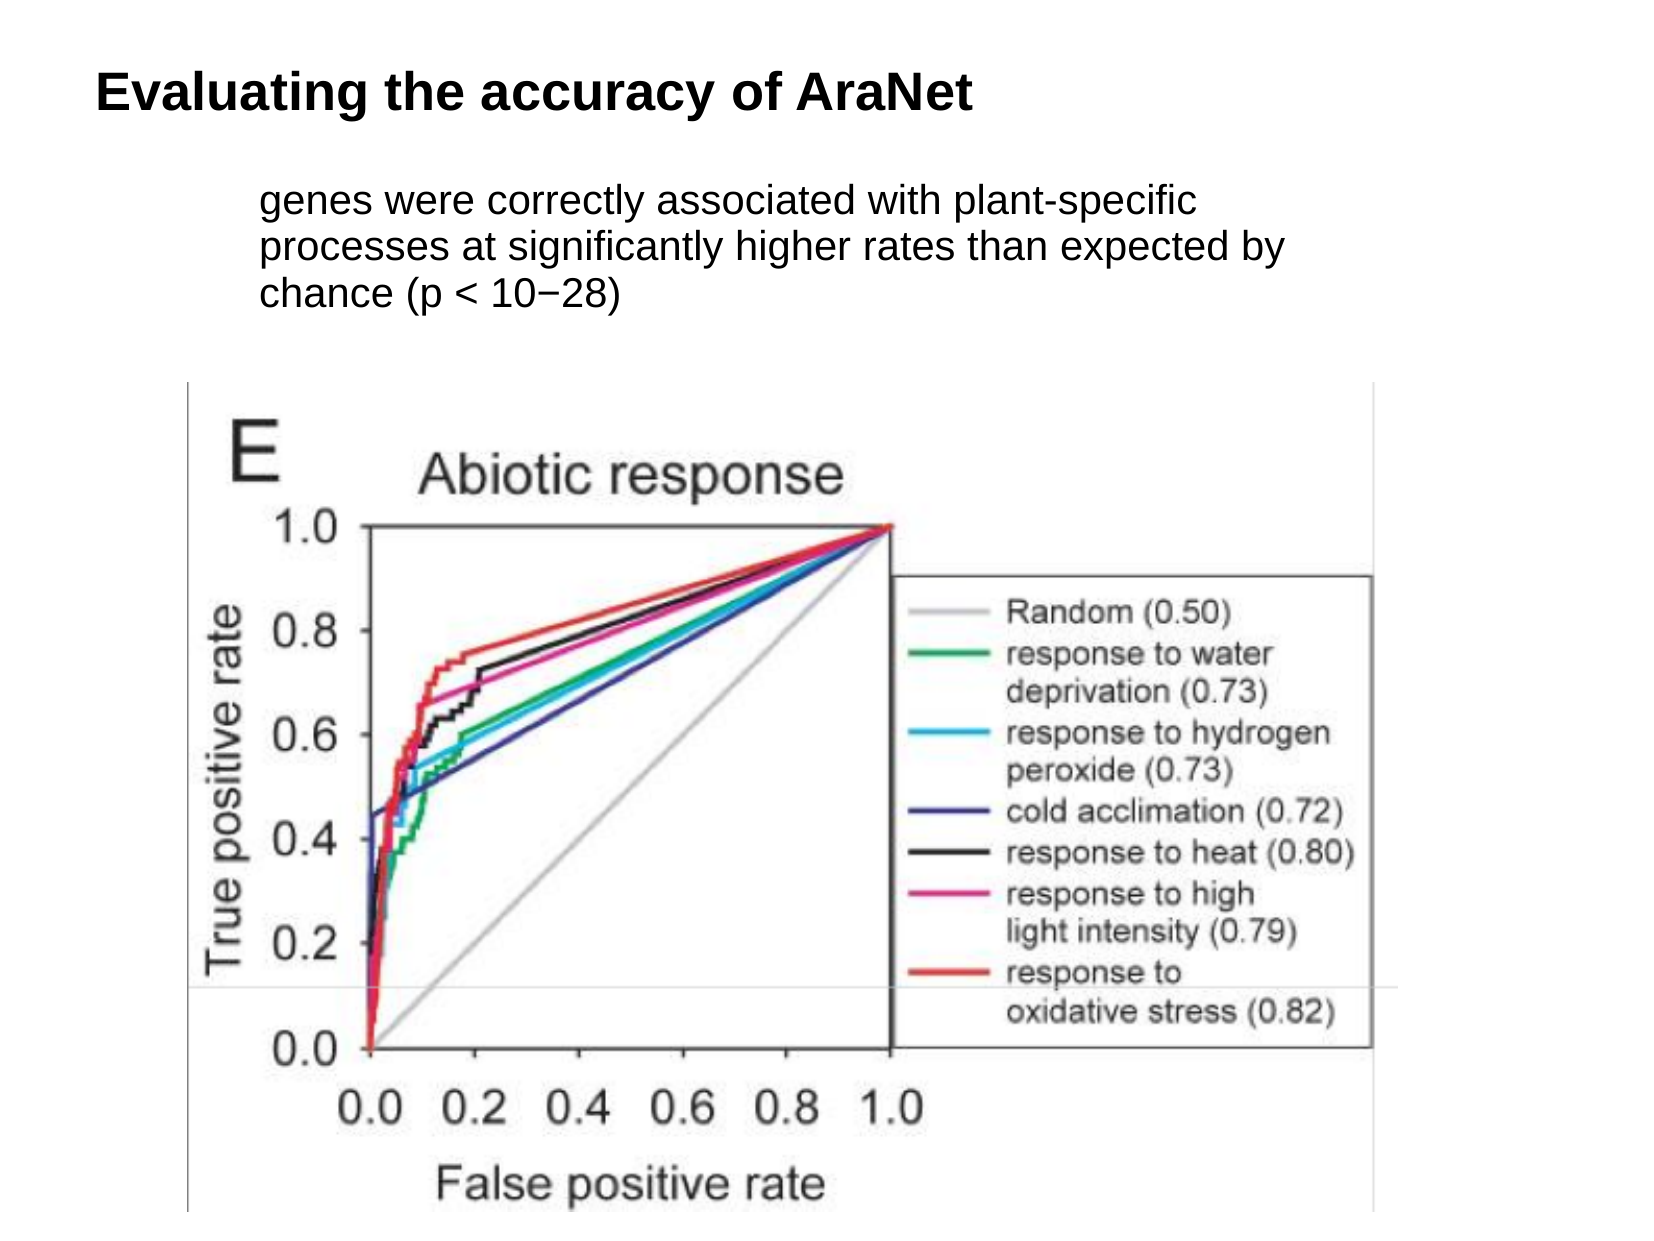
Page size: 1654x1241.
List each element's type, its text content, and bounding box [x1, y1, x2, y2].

text_box genes were correctly associated with plant-specific processes at significantly higher rates than expected by chance (p < 10−28) [244, 169, 1347, 328]
text_box Evaluating the accuracy of AraNet [80, 54, 1326, 132]
picture [187, 382, 1398, 1212]
